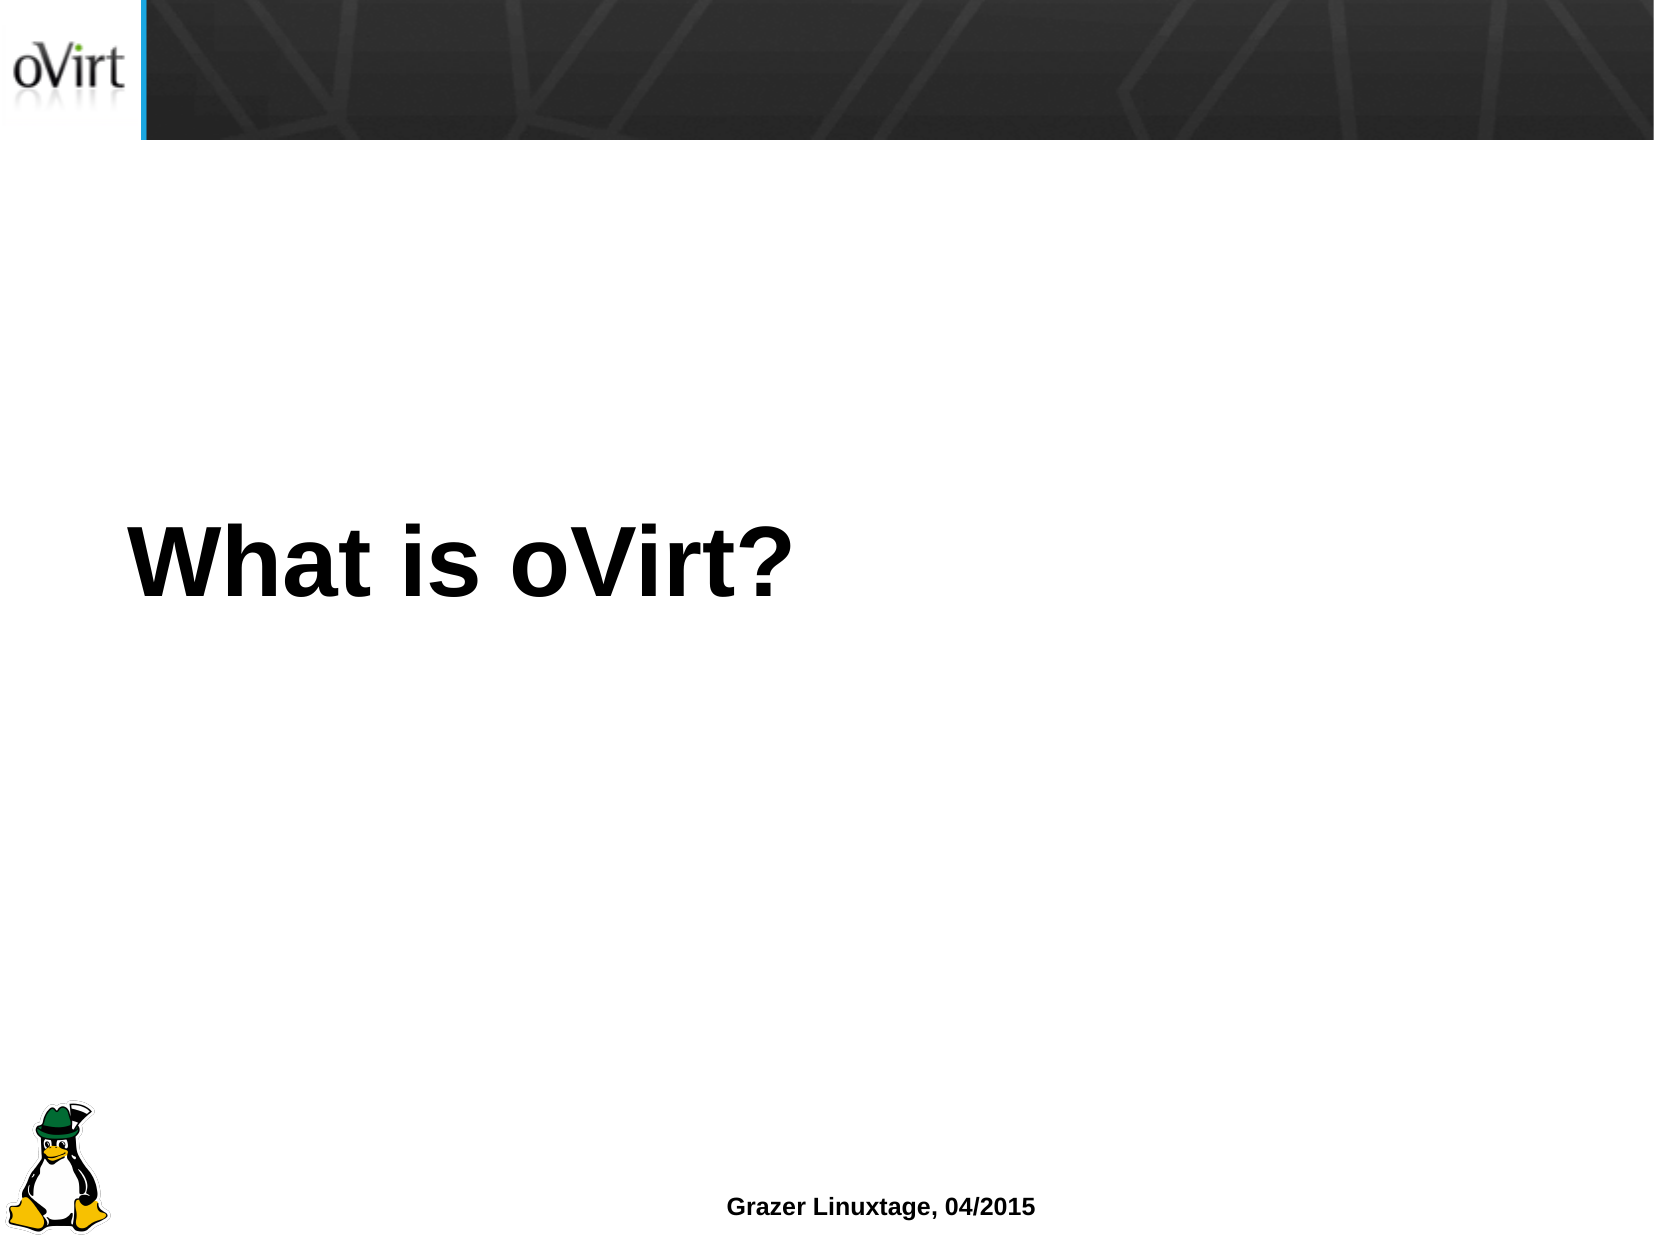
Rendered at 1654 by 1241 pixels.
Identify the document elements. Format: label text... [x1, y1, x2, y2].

picture [5, 1100, 111, 1235]
text_box What is oVirt? [112, 498, 1549, 737]
picture [0, 0, 1654, 140]
